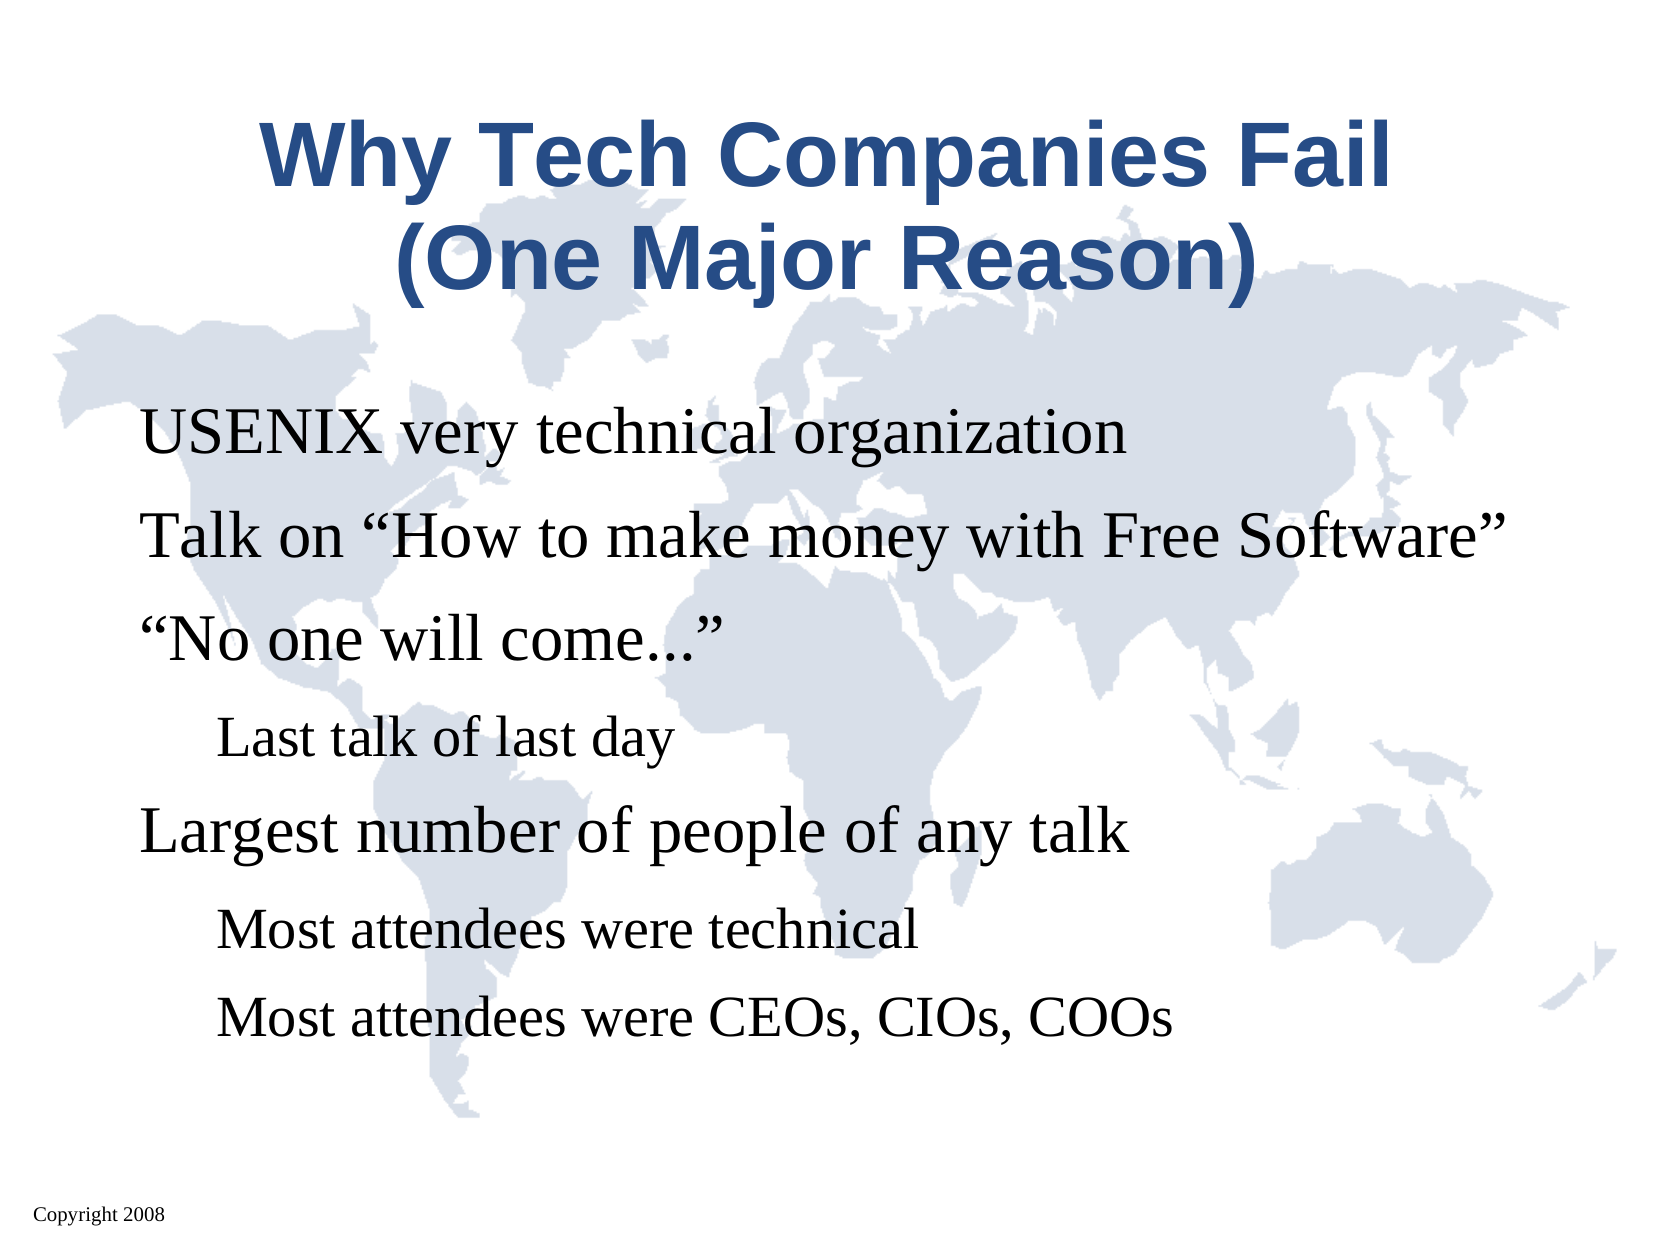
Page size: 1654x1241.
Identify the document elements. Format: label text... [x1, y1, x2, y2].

list USENIX very technical organization Talk on “How to make money with Free Software” “No one will come...” Last talk of last day Largest number of people of any talk Most attendees were technical Most attendees were CEOs, CIOs, COOs [121, 394, 1534, 1152]
picture [28, 99, 1645, 1154]
title Why Tech Companies Fail (One Major Reason) [121, 99, 1534, 314]
